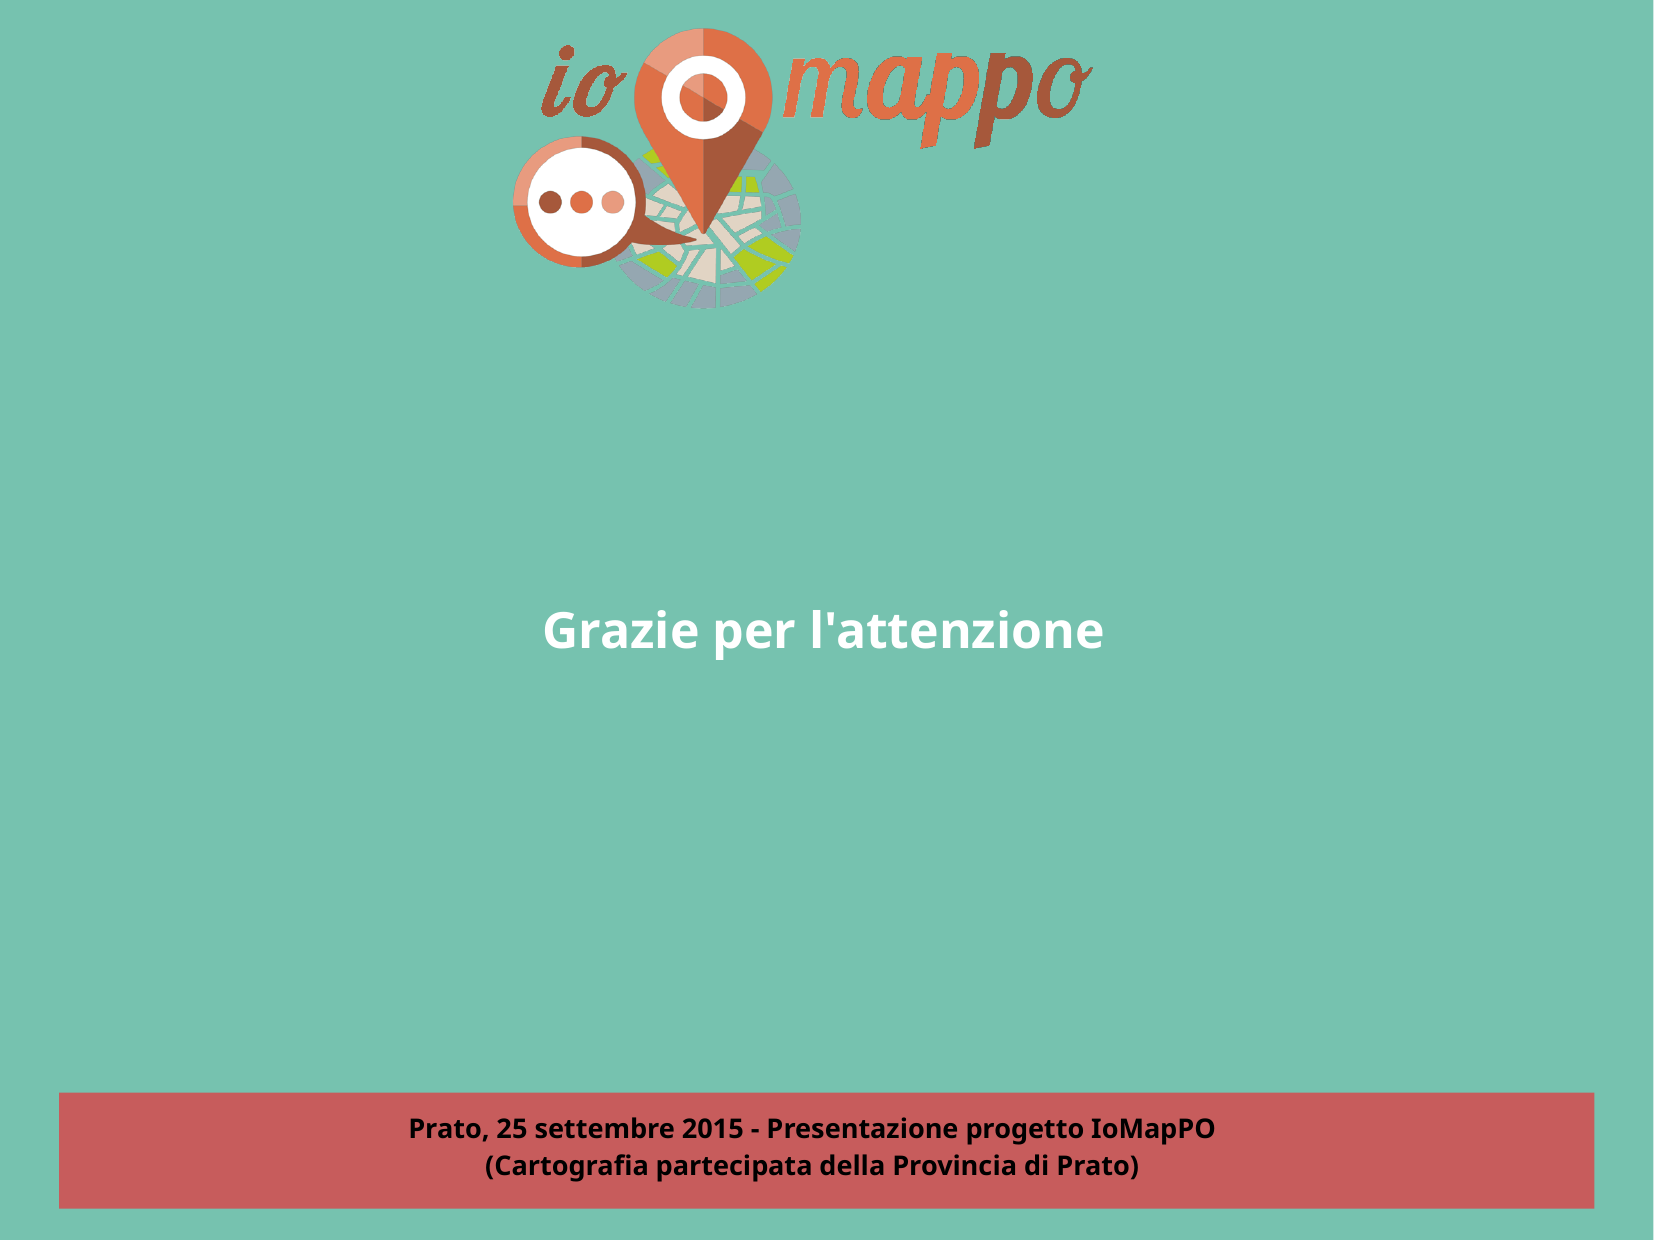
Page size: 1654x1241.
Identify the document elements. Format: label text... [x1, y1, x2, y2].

picture [507, 23, 1115, 319]
text_box Grazie per l'attenzione [70, 590, 1577, 666]
